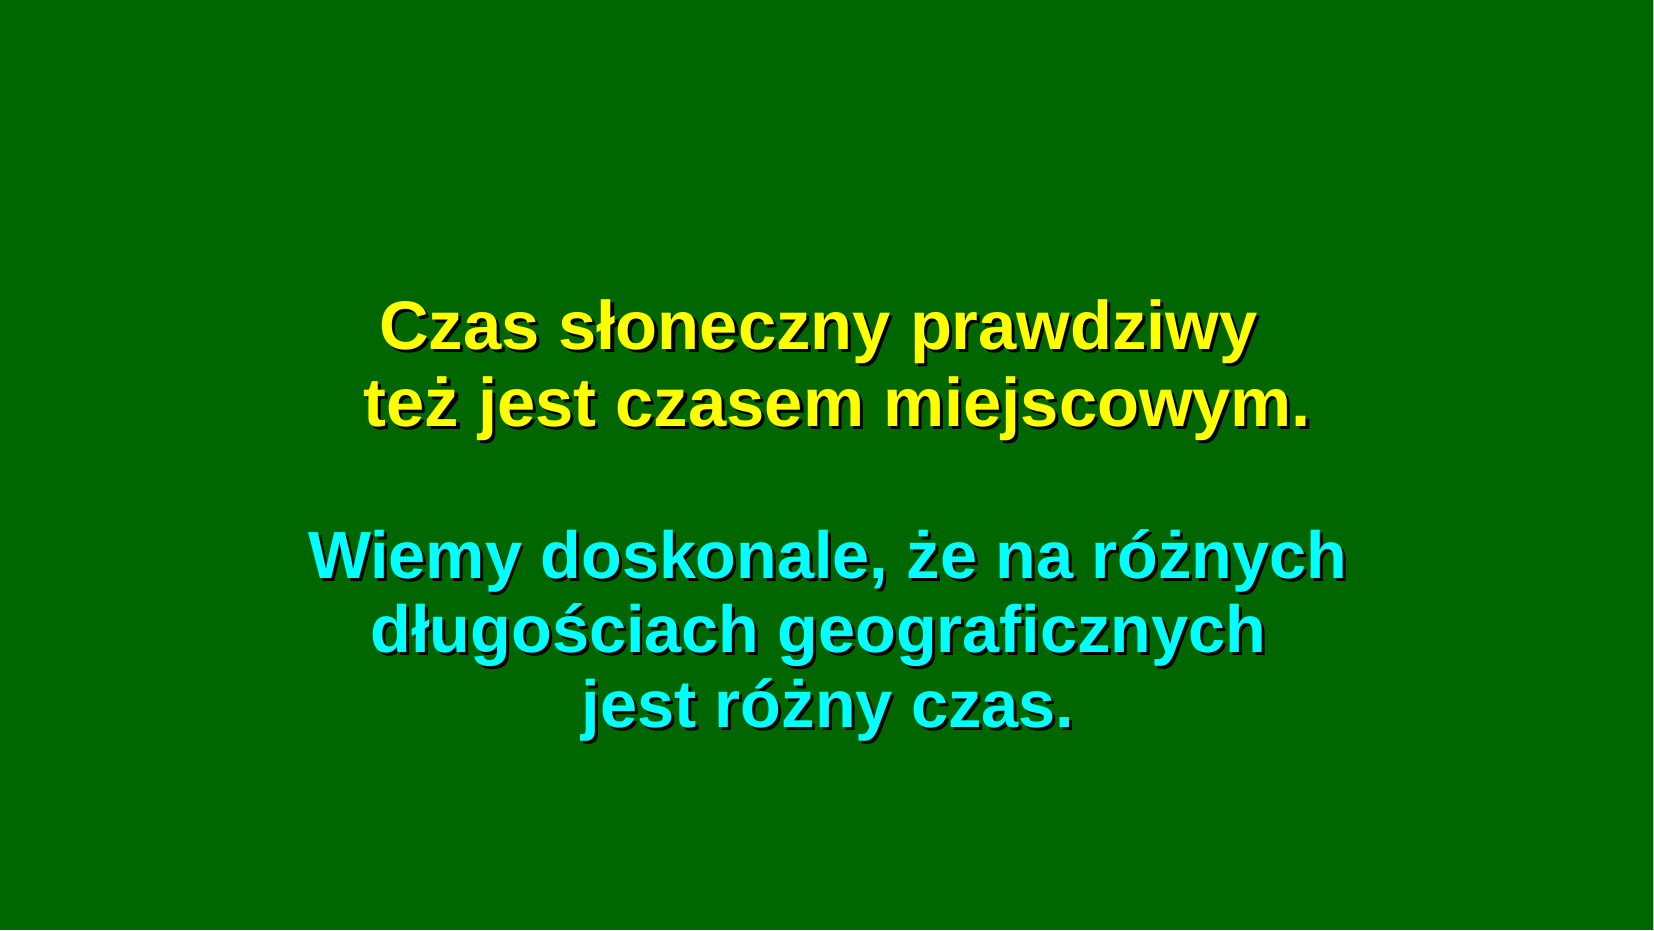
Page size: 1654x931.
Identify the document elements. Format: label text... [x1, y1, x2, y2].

title Czas słoneczny prawdziwy też jest czasem miejscowym. Wiemy doskonale, że na różnych długościach geograficznych jest różny czas. [270, 287, 1387, 742]
